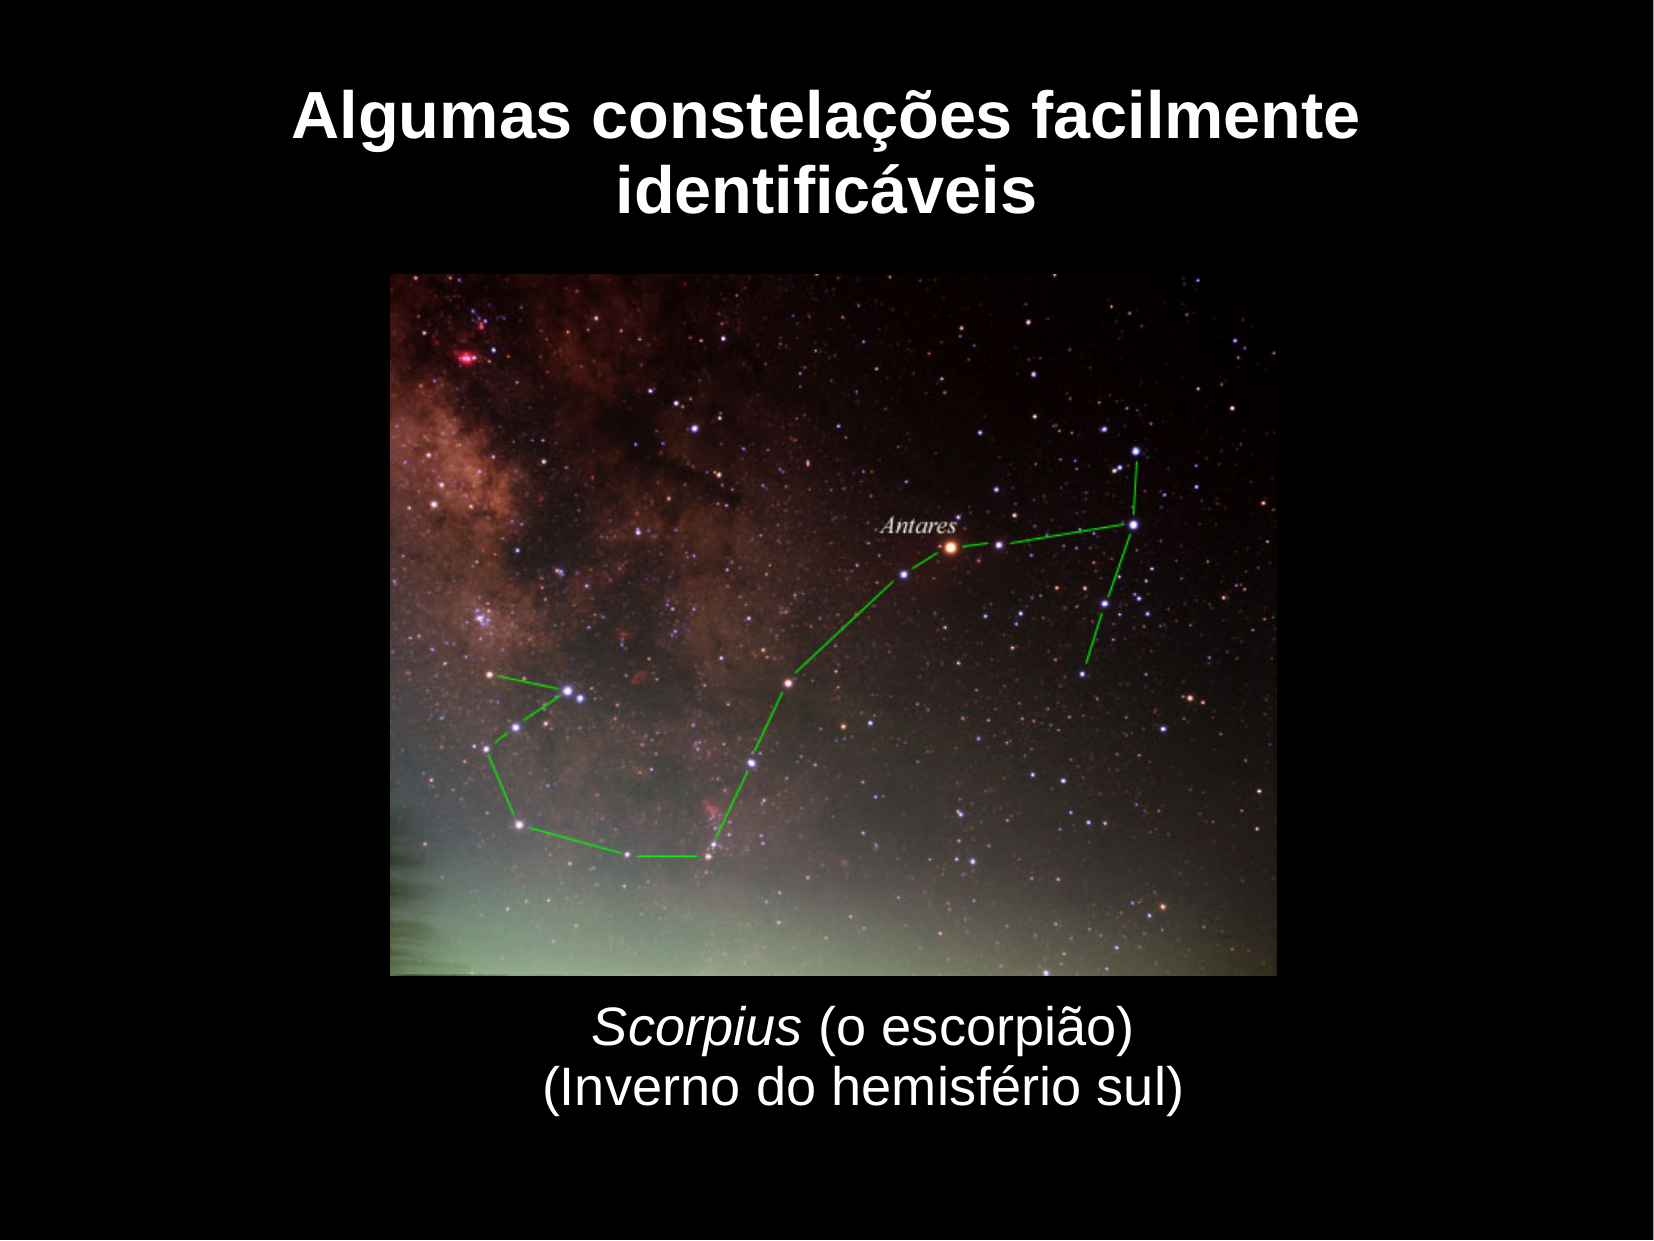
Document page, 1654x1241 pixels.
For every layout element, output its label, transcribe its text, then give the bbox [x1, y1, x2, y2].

picture [390, 274, 1277, 976]
title Algumas constelações facilmente identificáveis [82, 49, 1571, 257]
text_box Scorpius (o escorpião) (Inverno do hemisfério sul) [527, 988, 1200, 1140]
